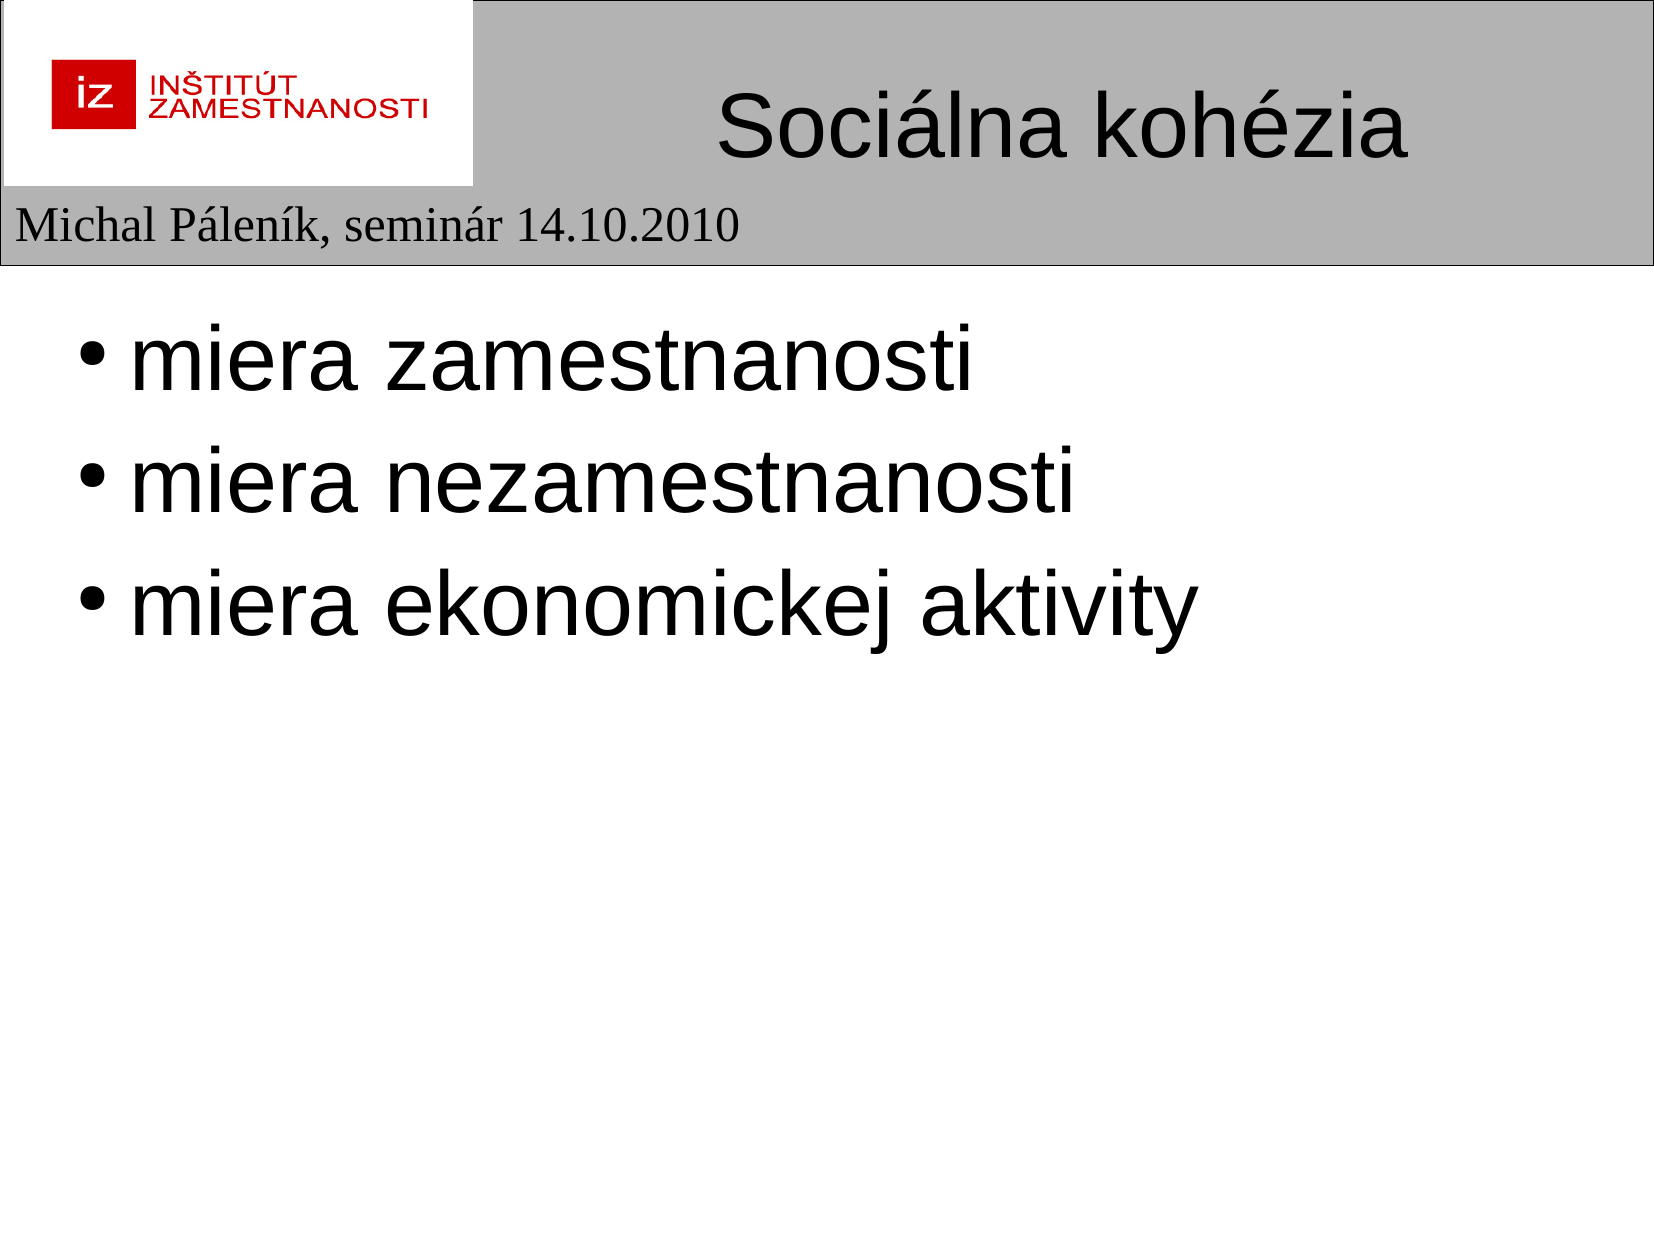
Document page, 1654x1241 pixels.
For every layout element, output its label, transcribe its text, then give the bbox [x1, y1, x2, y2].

picture [4, 0, 473, 186]
list miera zamestnanosti miera nezamestnanosti miera ekonomickej aktivity [59, 324, 1625, 1167]
title Sociálna kohézia [561, 37, 1565, 229]
